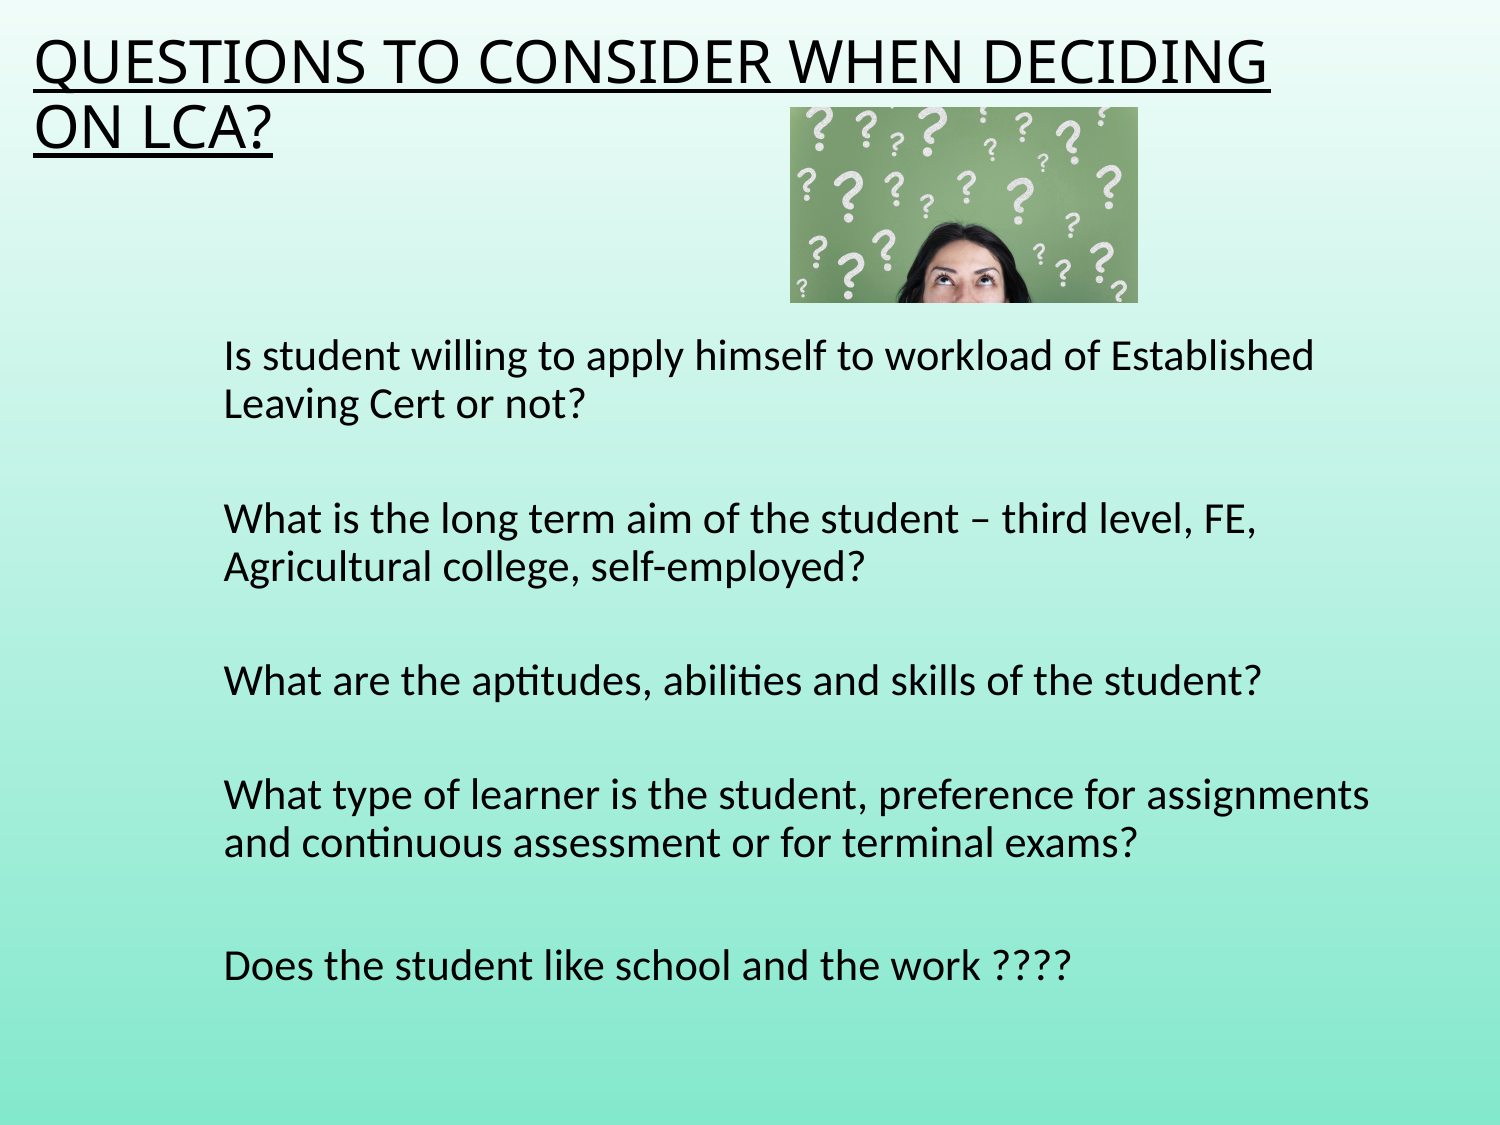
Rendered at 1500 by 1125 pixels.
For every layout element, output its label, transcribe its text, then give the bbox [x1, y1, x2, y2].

picture [790, 107, 1138, 303]
list Is student willing to apply himself to workload of Established Leaving Cert or not? What is the long term aim of the student – third level, FE, Agricultural college, self-employed? What are the aptitudes, abilities and skills of the student? What type of learner is the student, preference for assignments and continuous assessment or for terminal exams? Does the student like school and the work ???? [75, 262, 1426, 1005]
title QUESTIONS TO CONSIDER WHEN DECIDING ON LCA? [18, 24, 1312, 242]
